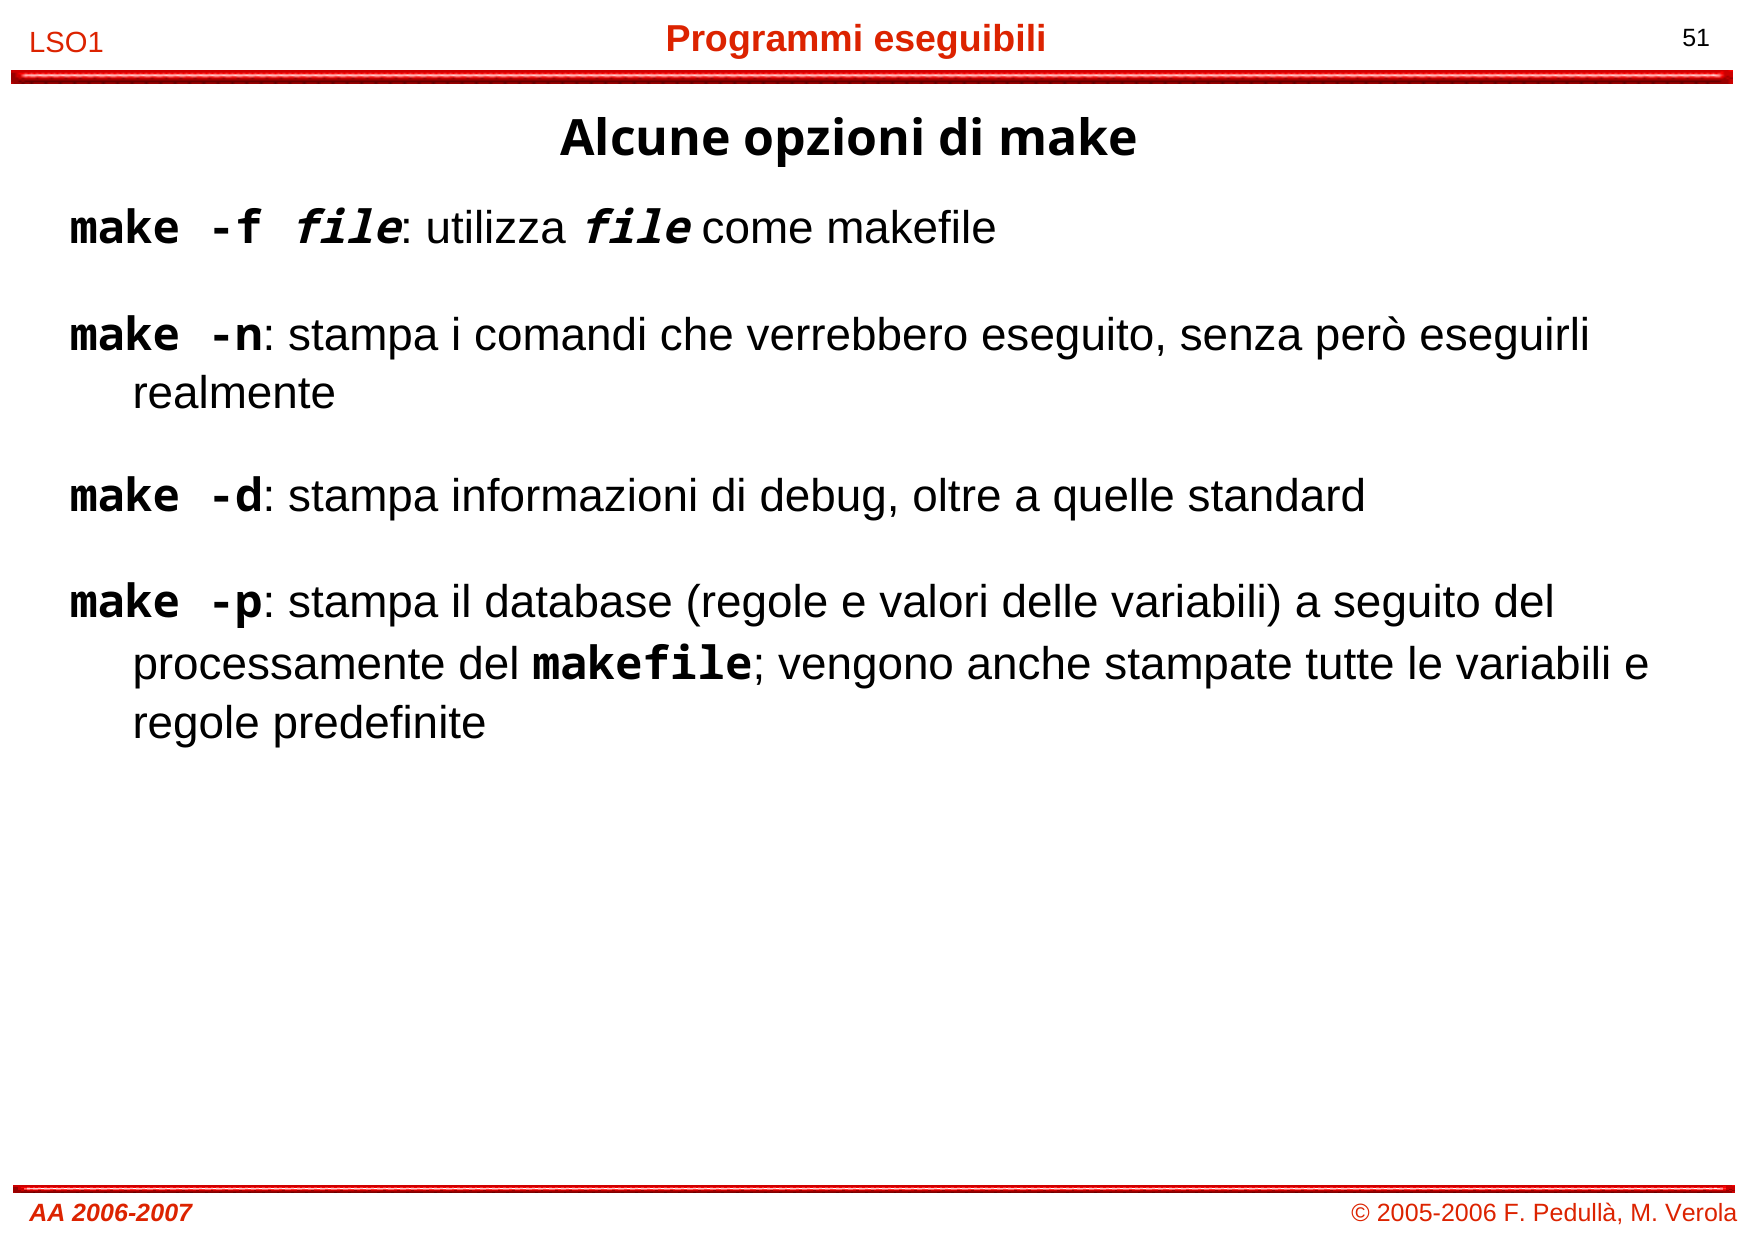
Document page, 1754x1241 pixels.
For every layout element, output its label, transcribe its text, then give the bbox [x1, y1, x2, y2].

picture [13, 1185, 1735, 1193]
title Alcune opzioni di make [560, 90, 1182, 186]
list make -f file: utilizza file come makefile make -n: stampa i comandi che verrebbero eseguito, senza però eseguirli realmente make -d: stampa informazioni di debug, oltre a quelle standard make -p: stampa il database (regole e valori delle variabili) a seguito del processamente del makefile; vengono anche stampate tutte le variabili e regole predefinite [70, 194, 1708, 1154]
picture [11, 70, 1733, 84]
